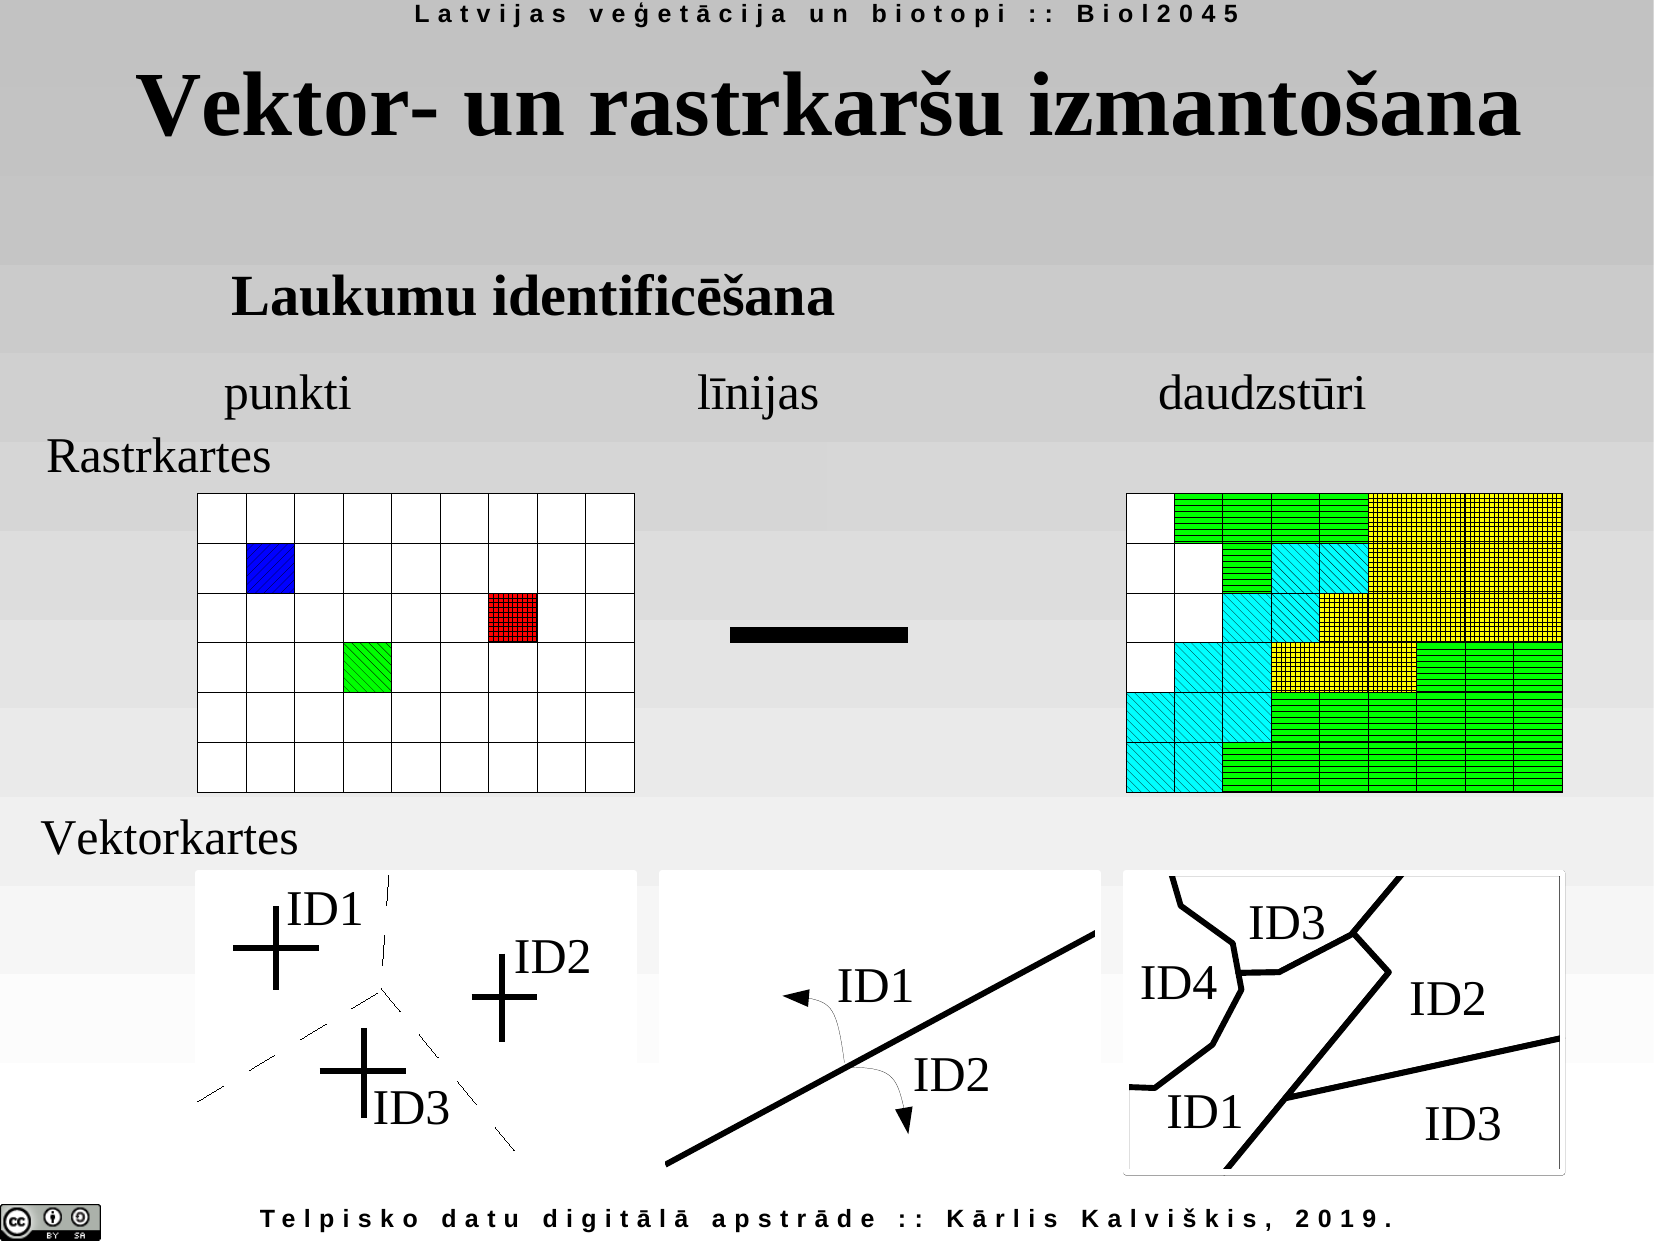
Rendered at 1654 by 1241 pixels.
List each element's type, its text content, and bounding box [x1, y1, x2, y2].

text_box ID2 [912, 1046, 991, 1102]
text_box Rastrkartes [46, 427, 272, 483]
text_box ID3 [1424, 1095, 1503, 1151]
text_box [730, 627, 908, 643]
text_box ID4 [1139, 955, 1218, 1011]
text_box [1129, 876, 1560, 1169]
text_box ID2 [1409, 971, 1488, 1027]
text_box [197, 873, 635, 1173]
text_box [665, 938, 1095, 1169]
text_box ID3 [372, 1079, 451, 1135]
text_box [665, 876, 1095, 1160]
text_box ID3 [1172, 876, 1399, 972]
text_box ID2 [513, 928, 592, 985]
text_box [1126, 493, 1563, 793]
text_box ID1 [286, 880, 365, 937]
text_box Laukumu identificēšana [231, 263, 837, 328]
text_box ID1 [836, 958, 915, 1014]
text_box daudzstūri [1158, 364, 1465, 429]
text_box punkti [223, 364, 494, 432]
picture [0, 0, 1654, 1241]
text_box ID1 [1166, 1084, 1245, 1140]
text_box [197, 493, 635, 793]
title Vektor- un rastrkaršu izmantošana [123, 53, 1536, 265]
text_box līnijas [697, 364, 956, 429]
text_box Vektorkartes [40, 809, 300, 866]
